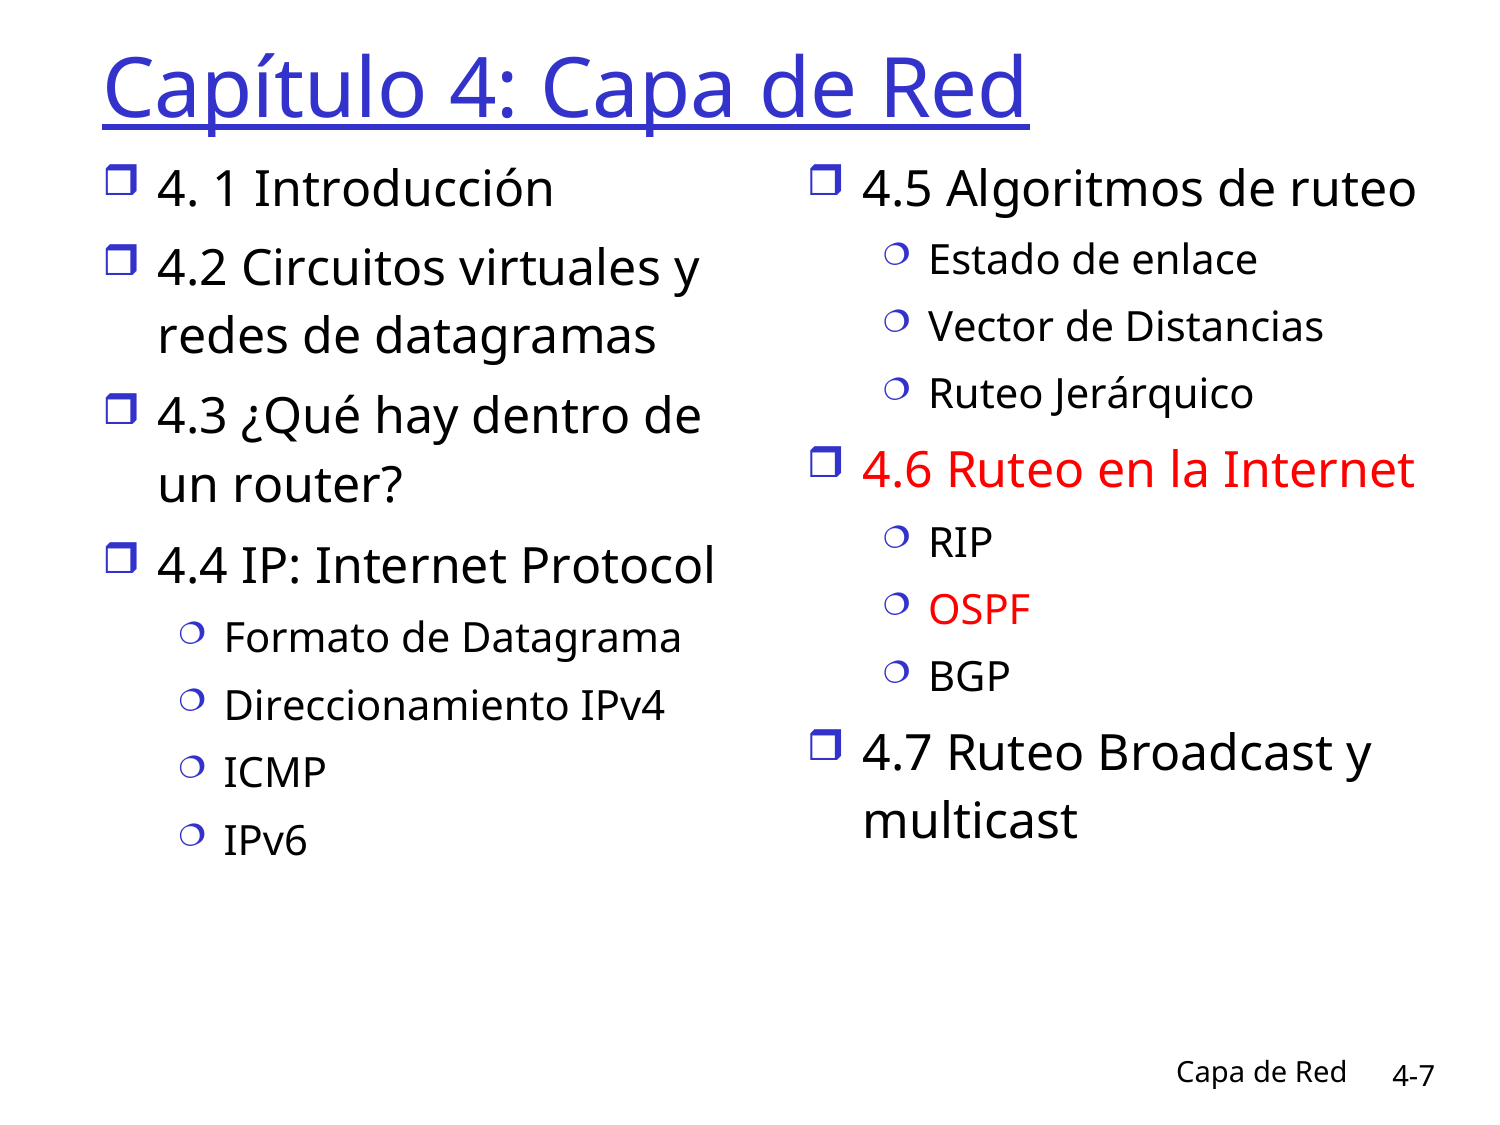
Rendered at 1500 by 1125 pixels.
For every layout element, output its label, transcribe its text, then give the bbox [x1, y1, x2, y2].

title Capítulo 4: Capa de Red [87, 15, 1463, 158]
list 4. 1 Introducción 4.2 Circuitos virtuales y redes de datagramas 4.3 ¿Qué hay dentro de un router? 4.4 IP: Internet Protocol Formato de Datagrama Direccionamiento IPv4 ICMP IPv6 [87, 149, 759, 1040]
list 4.5 Algoritmos de ruteo Estado de enlace Vector de Distancias Ruteo Jerárquico 4.6 Ruteo en la Internet RIP OSPF BGP 4.7 Ruteo Broadcast y multicast [792, 149, 1464, 1040]
